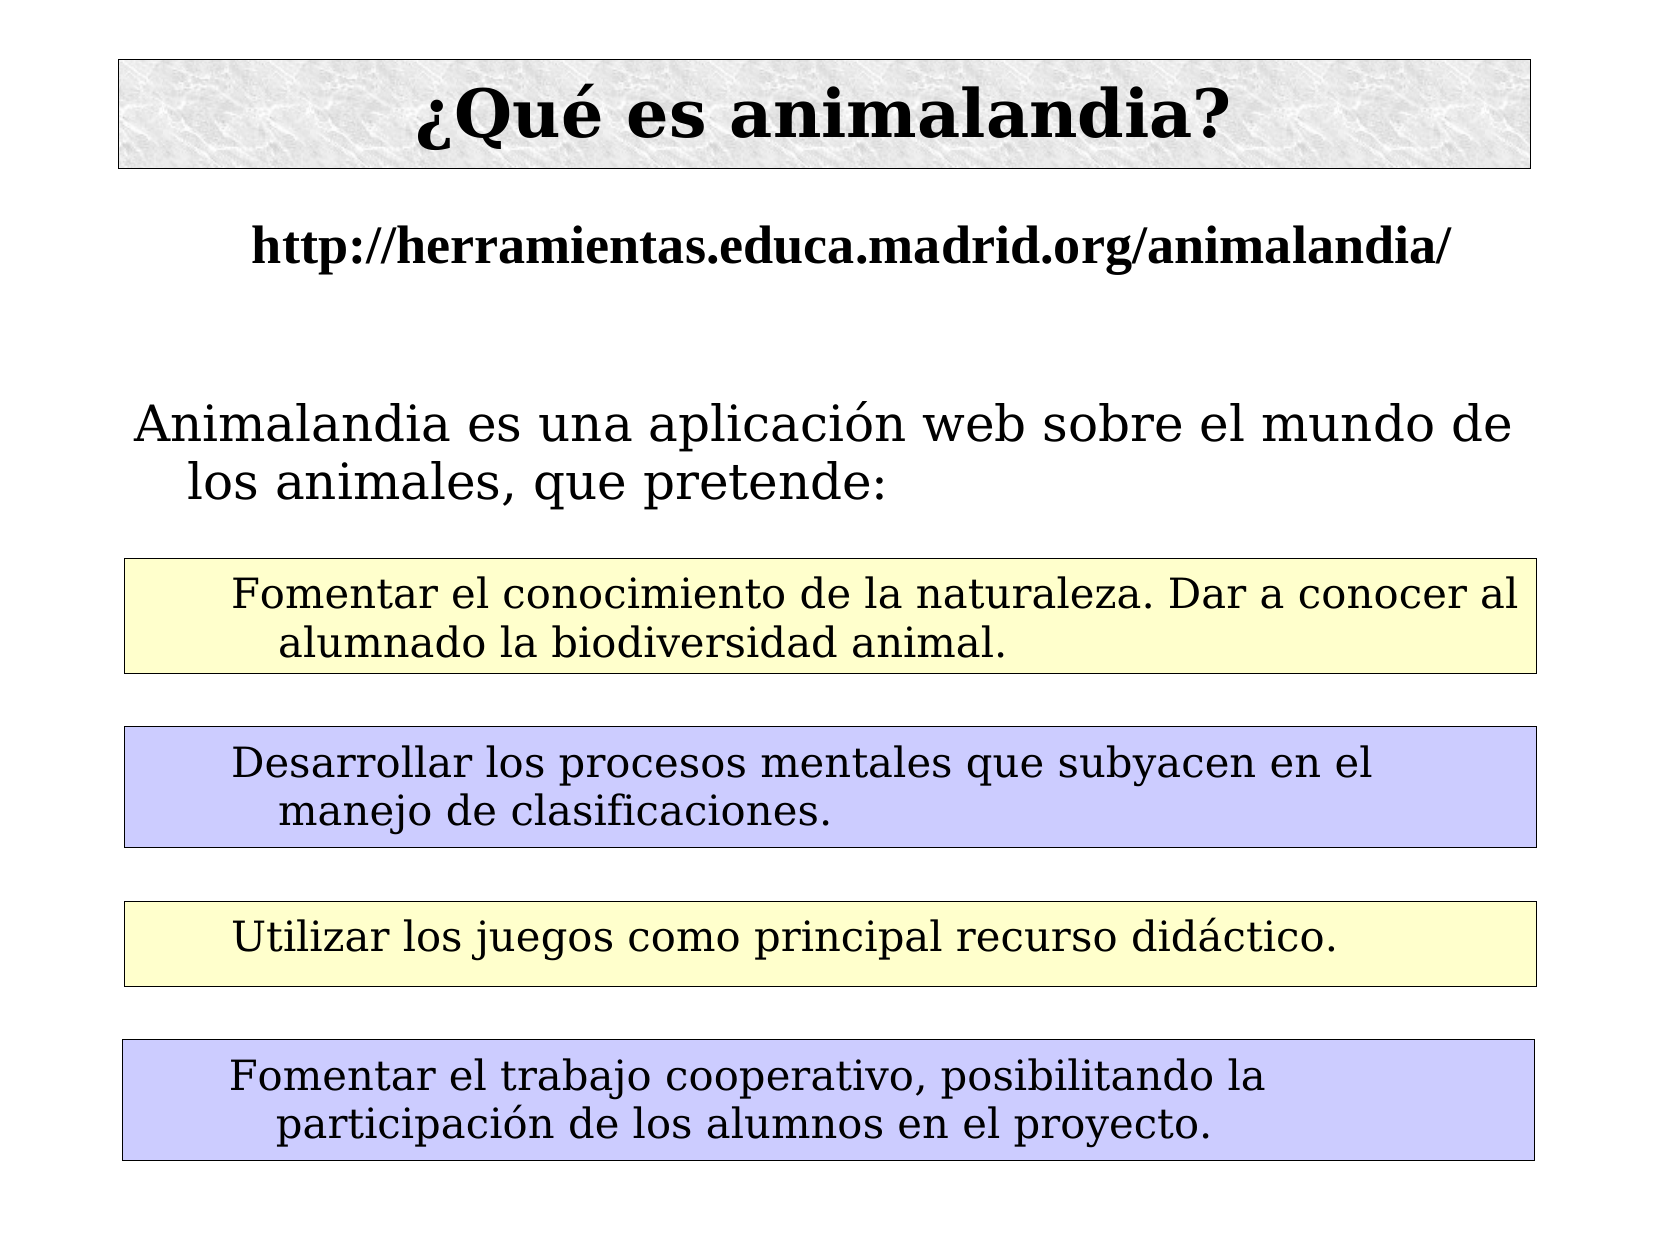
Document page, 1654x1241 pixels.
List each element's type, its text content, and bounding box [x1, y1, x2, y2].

list Utilizar los juegos como principal recurso didáctico. [124, 901, 1537, 987]
title ¿Qué es animalandia? [118, 59, 1531, 169]
list Fomentar el conocimiento de la naturaleza. Dar a conocer al alumnado la biodiversidad animal. [124, 558, 1537, 674]
text_box http://herramientas.educa.madrid.org/animalandia/ [251, 215, 1454, 346]
list Fomentar el trabajo cooperativo, posibilitando la participación de los alumnos en el proyecto. [122, 1039, 1535, 1161]
list Animalandia es una aplicación web sobre el mundo de los animales, que pretende: [116, 394, 1529, 514]
list Desarrollar los procesos mentales que subyacen en el manejo de clasificaciones. [124, 726, 1537, 848]
